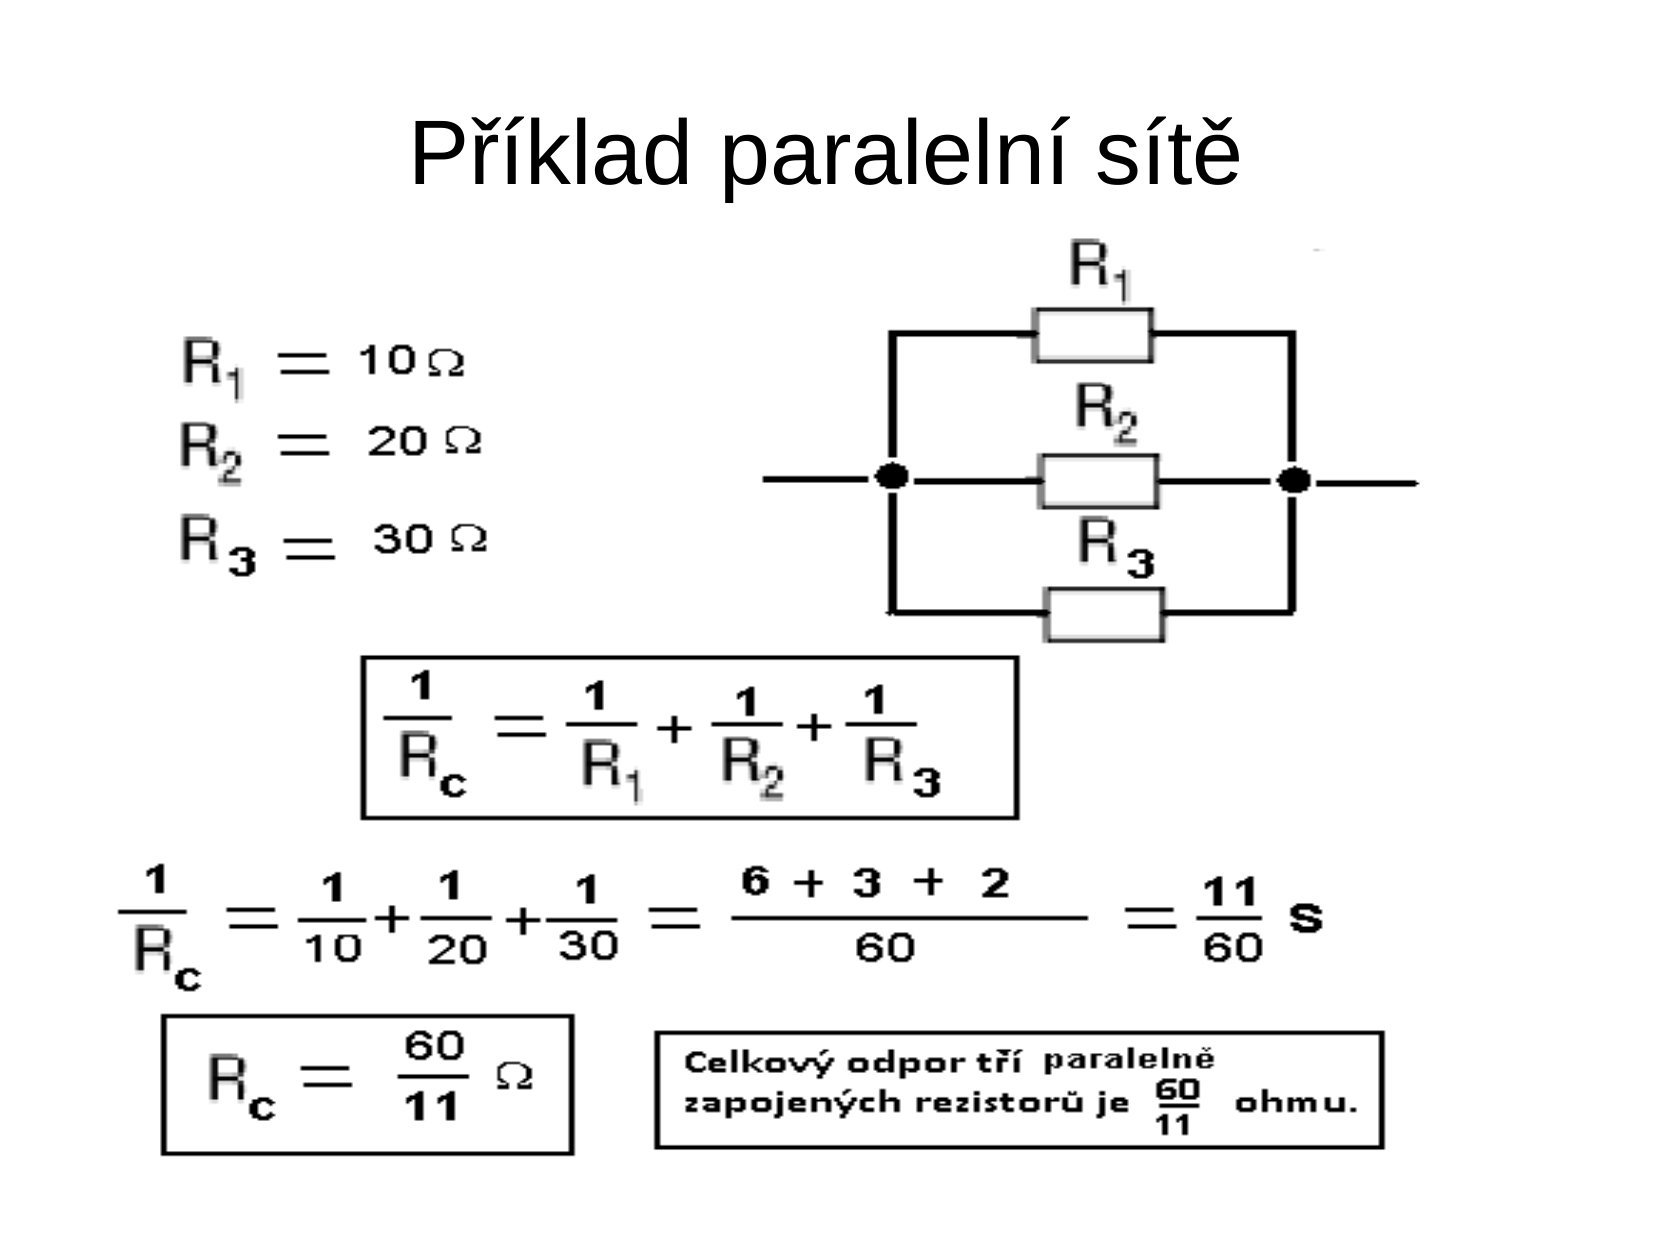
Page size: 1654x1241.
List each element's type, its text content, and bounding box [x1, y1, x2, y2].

title Příklad paralelní sítě [82, 49, 1571, 212]
picture [82, 212, 1571, 1198]
